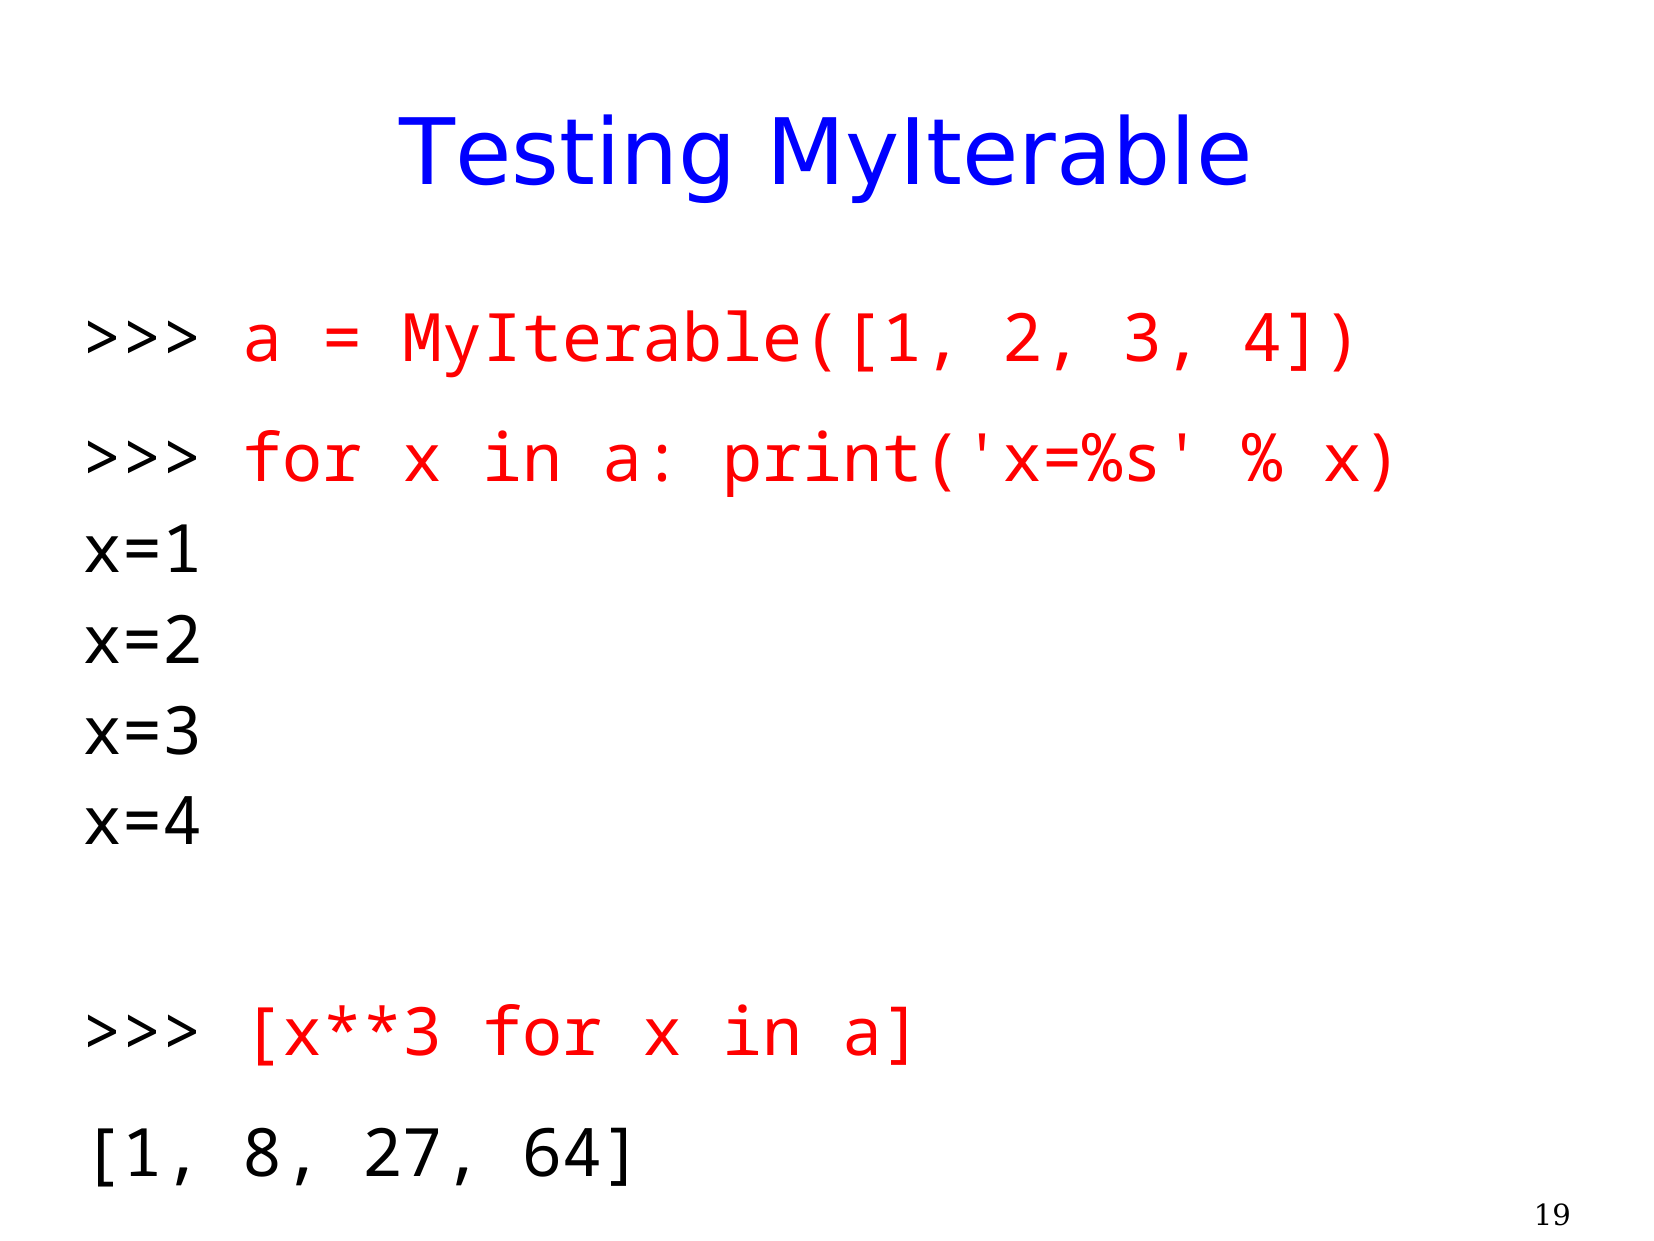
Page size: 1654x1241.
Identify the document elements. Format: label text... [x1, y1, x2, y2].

list >>> a = MyIterable([1, 2, 3, 4]) >>> for x in a: print('x=%s' % x) x=1 x=2 x=3 x=4 >>> [x**3 for x in a] [1, 8, 27, 64] [82, 290, 1571, 1109]
title Testing MyIterable [82, 49, 1571, 257]
